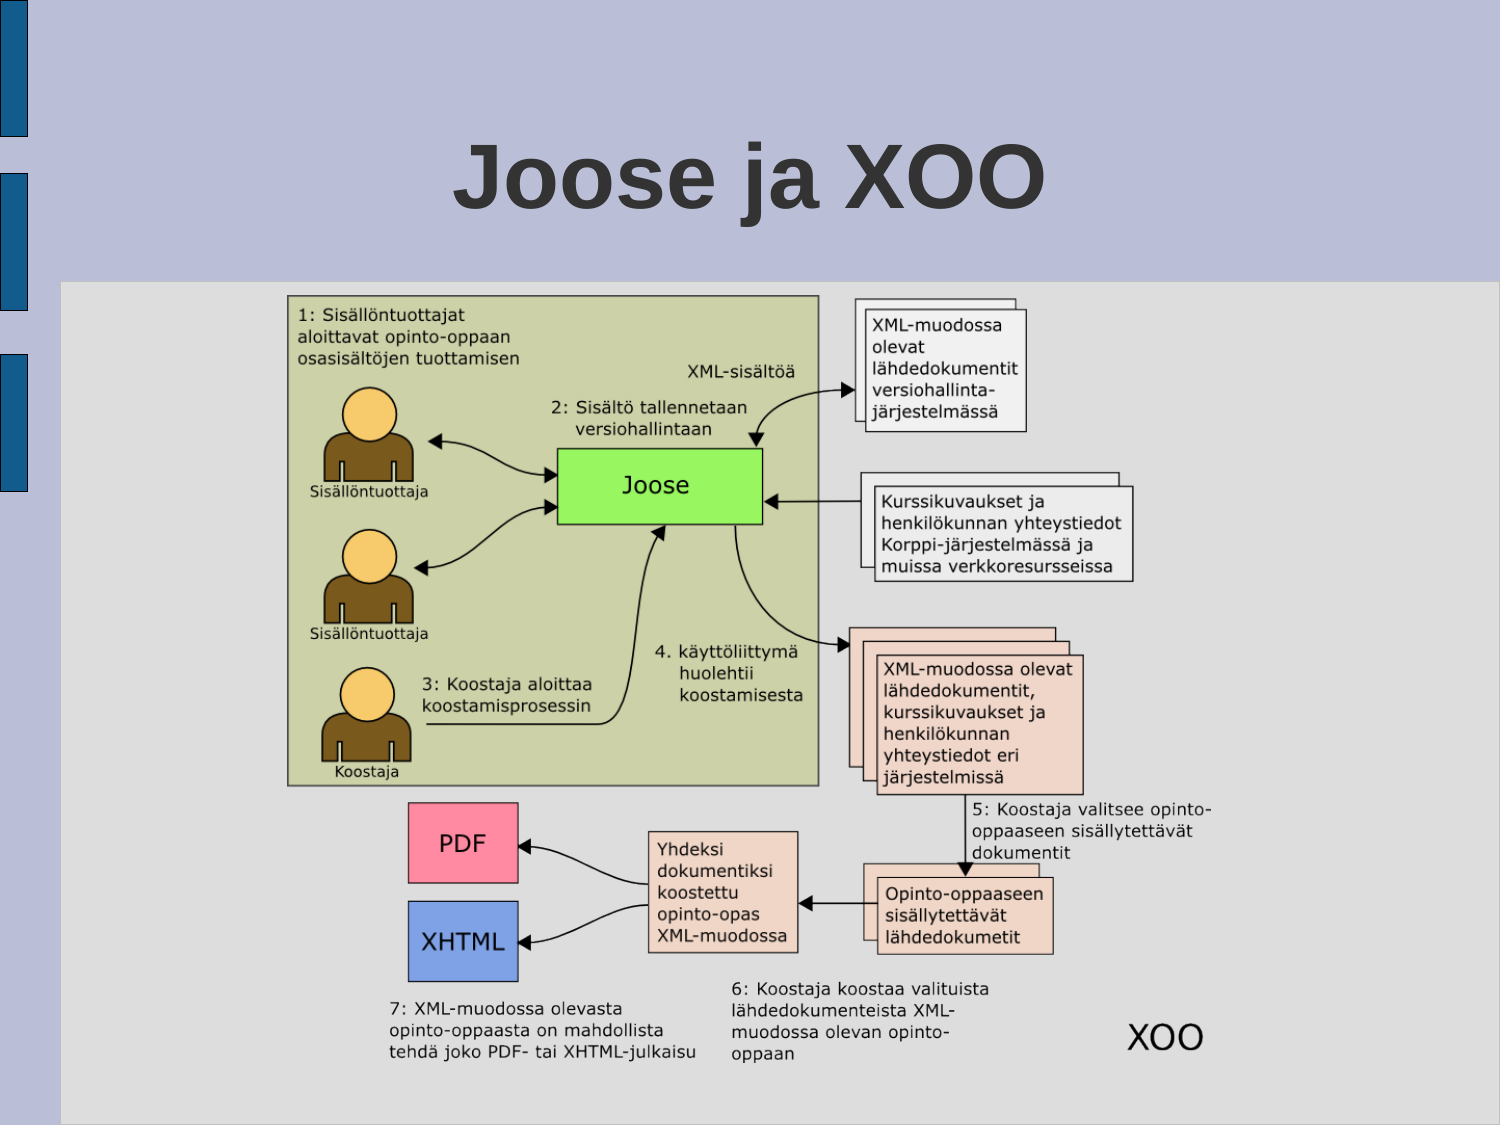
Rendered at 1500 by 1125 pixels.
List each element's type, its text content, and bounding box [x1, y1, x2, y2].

title Joose ja XOO [110, 82, 1392, 271]
picture [287, 295, 1211, 1063]
